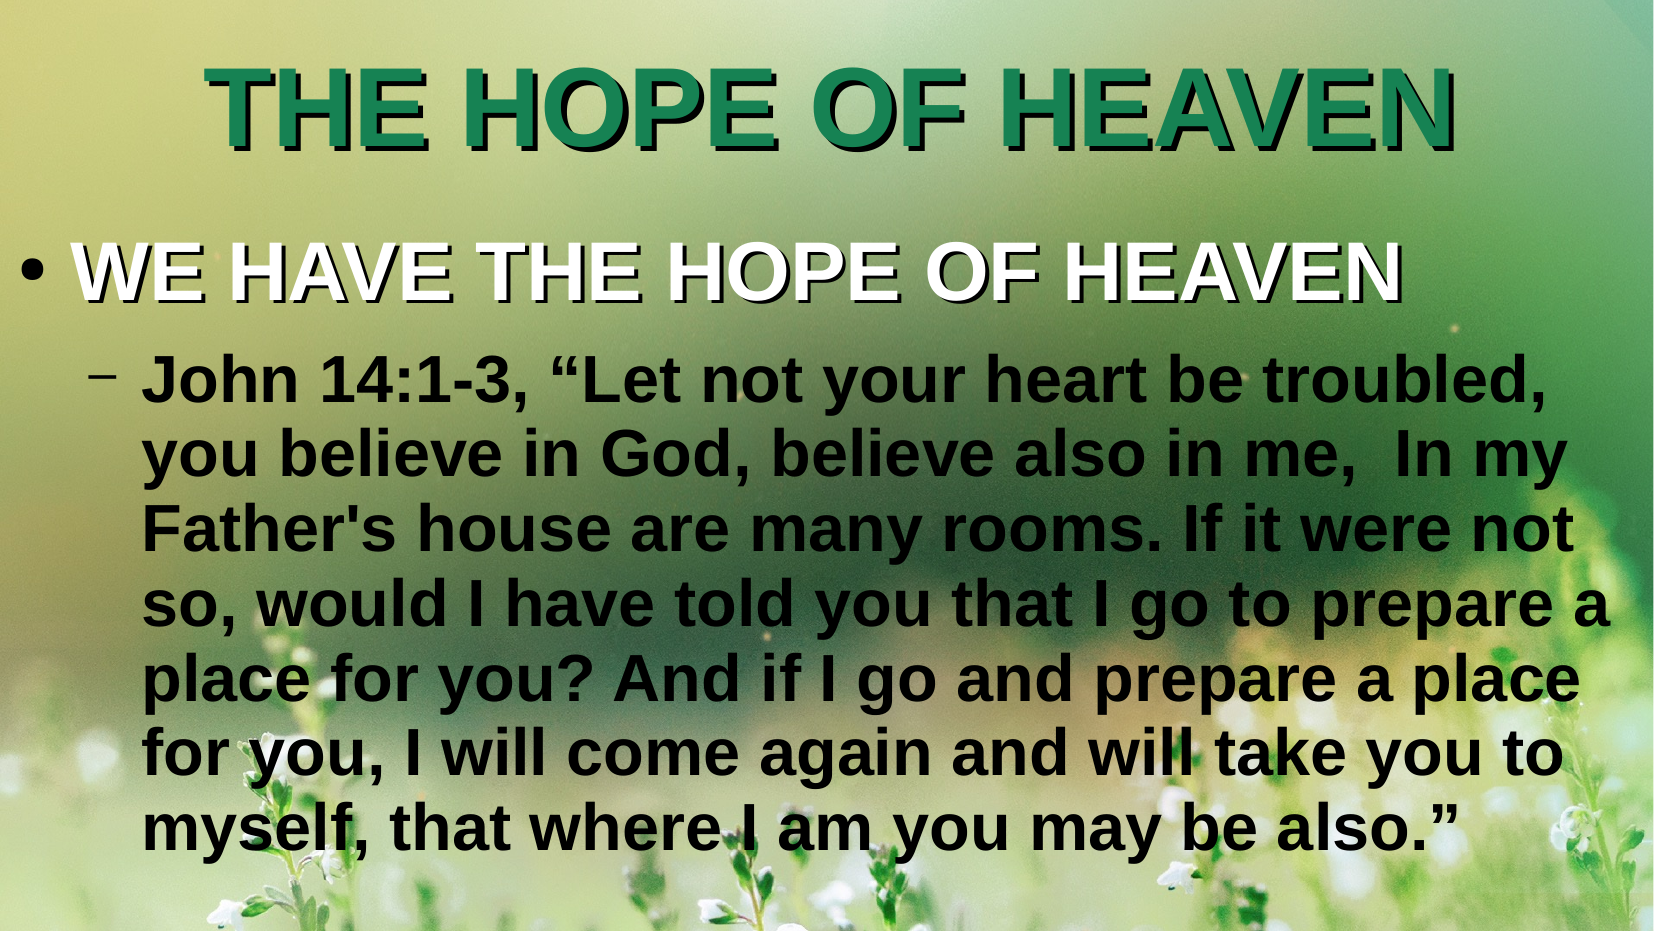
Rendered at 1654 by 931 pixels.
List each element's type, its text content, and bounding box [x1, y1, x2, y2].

list WE HAVE THE HOPE OF HEAVEN John 14:1-3, “Let not your heart be troubled, you believe in God, believe also in me, In my Father's house are many rooms. If it were not so, would I have told you that I go to prepare a place for you? And if I go and prepare a place for you, I will come again and will take you to myself, that where I am you may be also.” [0, 225, 1654, 931]
picture [0, 0, 1654, 225]
title THE HOPE OF HEAVEN [86, 30, 1576, 186]
